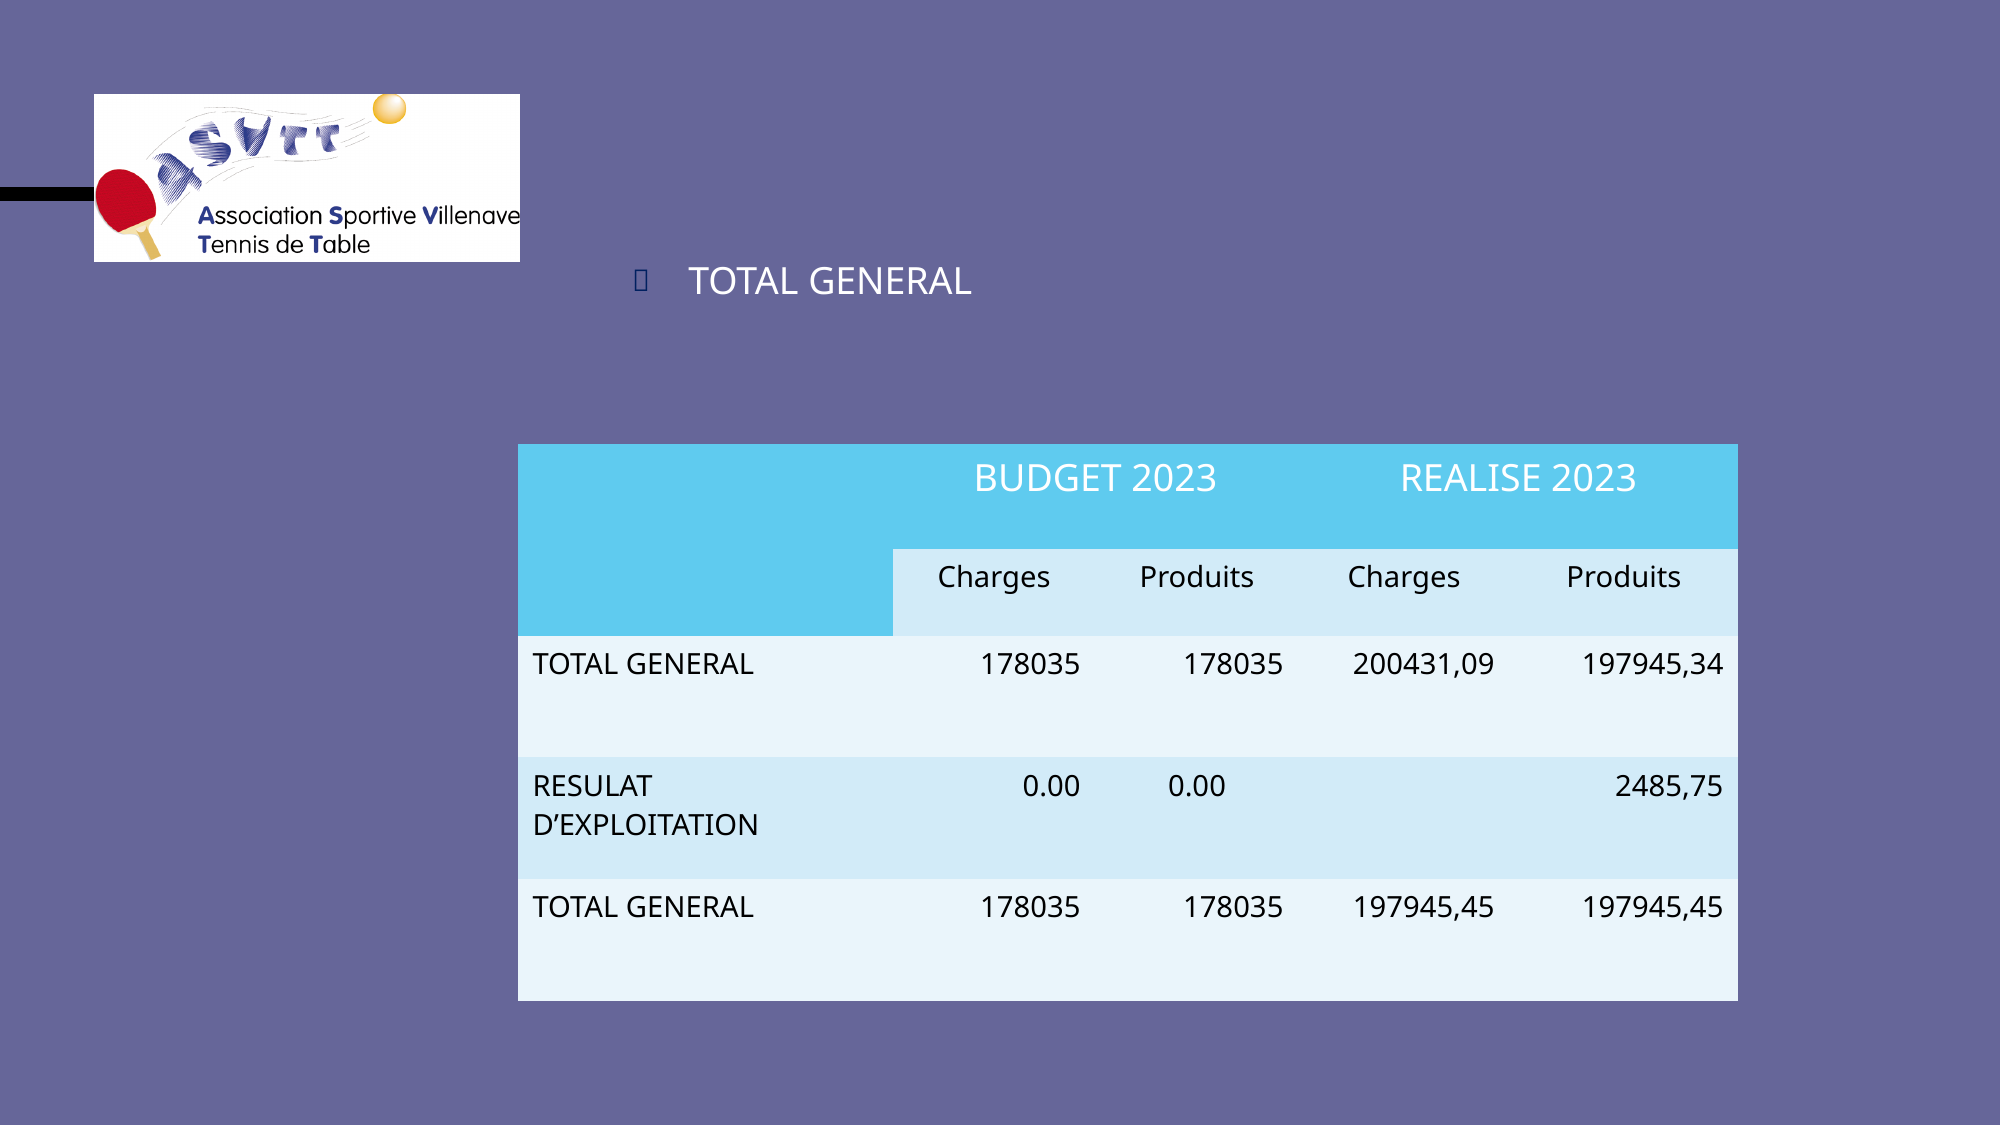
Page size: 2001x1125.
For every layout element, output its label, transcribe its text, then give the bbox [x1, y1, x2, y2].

table_cell 2485,75 [1510, 757, 1738, 879]
table_header BUDGET 2023 [893, 444, 1299, 549]
table_cell TOTAL GENERAL [518, 636, 893, 757]
table_cell 0.00 [1096, 757, 1299, 879]
table_header REALISE 2023 [1299, 444, 1738, 549]
table_cell Charges [893, 549, 1096, 636]
table_cell RESULAT D’EXPLOITATION [518, 757, 893, 879]
table_cell [1299, 757, 1510, 879]
table_cell 197945,45 [1510, 879, 1738, 1001]
table_cell 0.00 [893, 757, 1096, 879]
table_cell 178035 [1096, 636, 1299, 757]
table_cell 178035 [893, 879, 1096, 1001]
table_cell Produits [1096, 549, 1299, 636]
table_cell 197945,34 [1510, 636, 1738, 757]
picture [94, 94, 520, 262]
table_cell Produits [1510, 549, 1738, 636]
table_cell 178035 [893, 636, 1096, 757]
list TOTAL GENERAL [617, 236, 1040, 345]
table_cell TOTAL GENERAL [518, 879, 893, 1001]
table_cell 197945,45 [1299, 879, 1510, 1001]
table_cell Charges [1299, 549, 1510, 636]
table_cell 178035 [1096, 879, 1299, 1001]
table_cell 200431,09 [1299, 636, 1510, 757]
table_header [518, 444, 893, 636]
